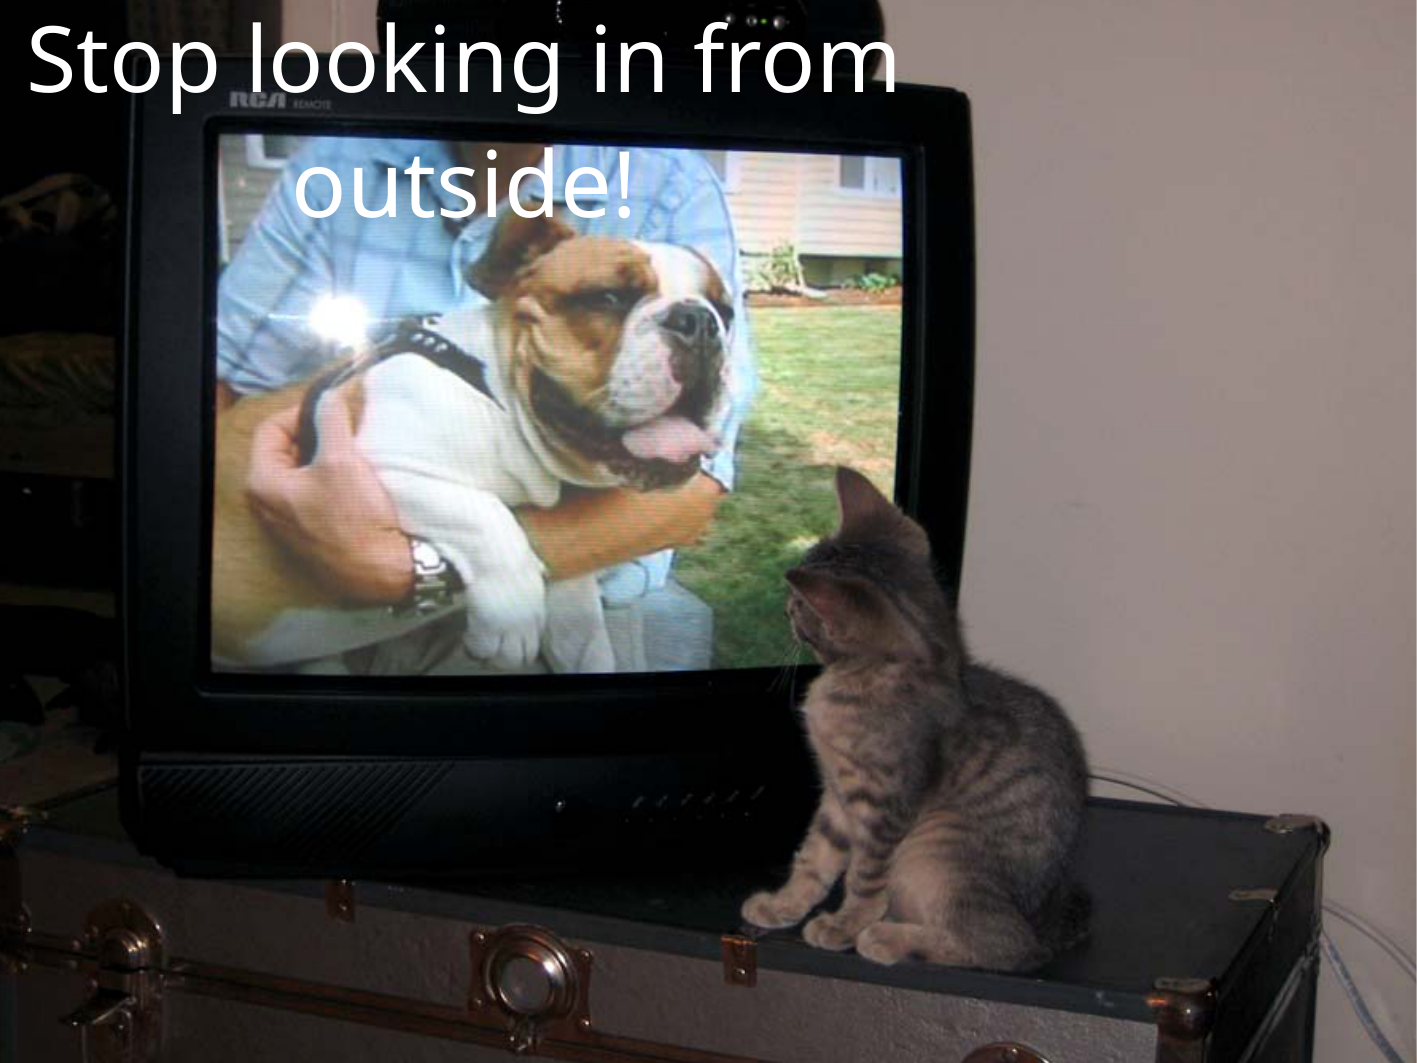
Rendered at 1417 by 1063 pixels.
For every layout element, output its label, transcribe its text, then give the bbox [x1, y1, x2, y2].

picture [0, 0, 1417, 1063]
text_box Stop looking in from outside! [0, 0, 930, 248]
